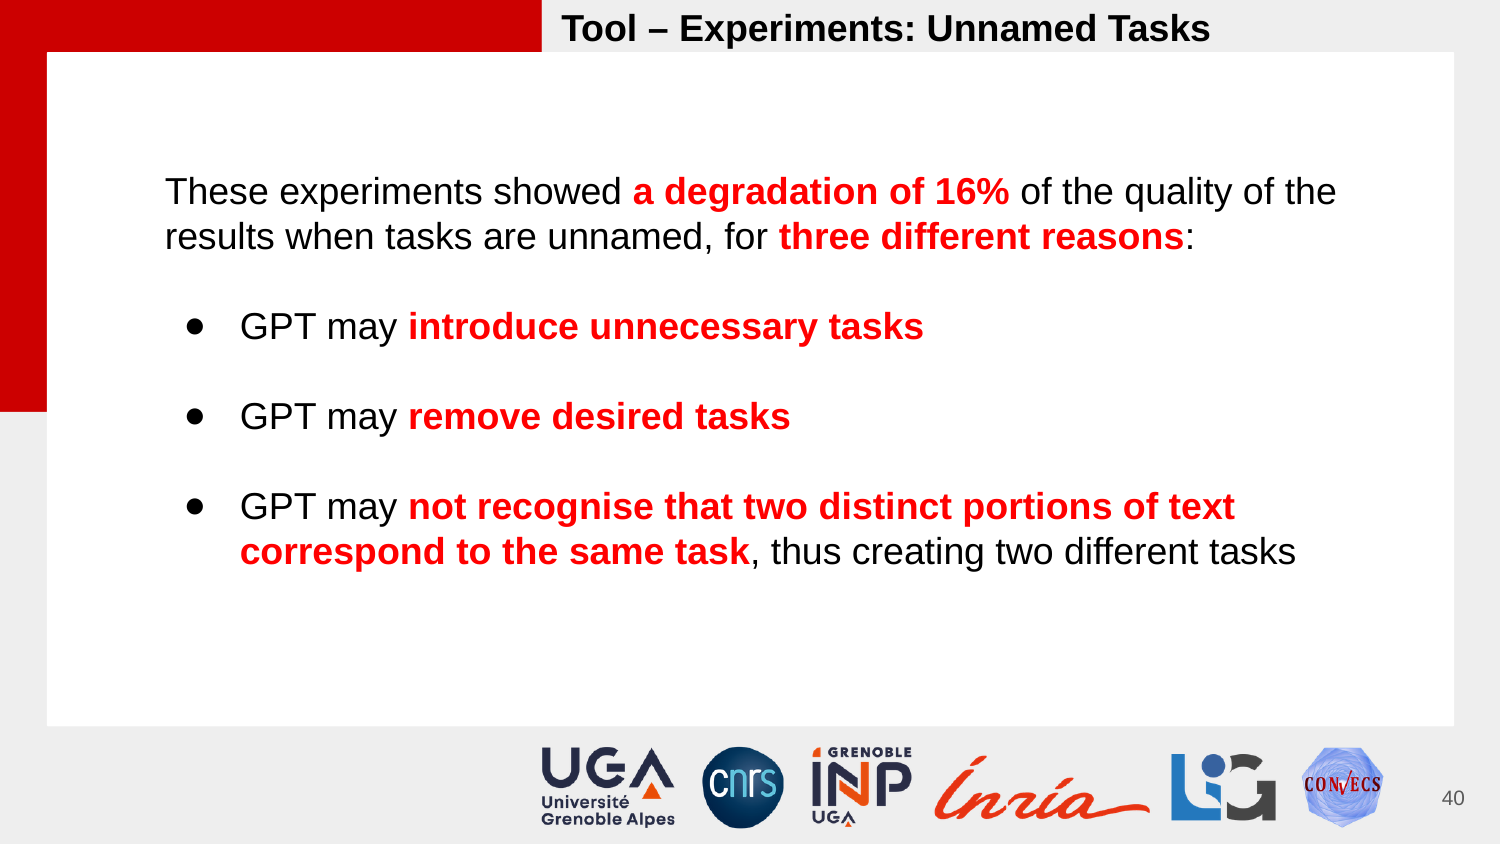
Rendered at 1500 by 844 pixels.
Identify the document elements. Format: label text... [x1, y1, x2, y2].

text_box These experiments showed a degradation of 16% of the quality of the results when tasks are unnamed, for three different reasons: GPT may introduce unnecessary tasks GPT may remove desired tasks GPT may not recognise that two distinct portions of text correspond to the same task, thus creating two different tasks [149, 151, 1372, 676]
picture [0, 0, 1500, 844]
text_box Tool – Experiments: Unnamed Tasks [546, 0, 1441, 55]
slide_number <numéro> [1389, 764, 1480, 830]
